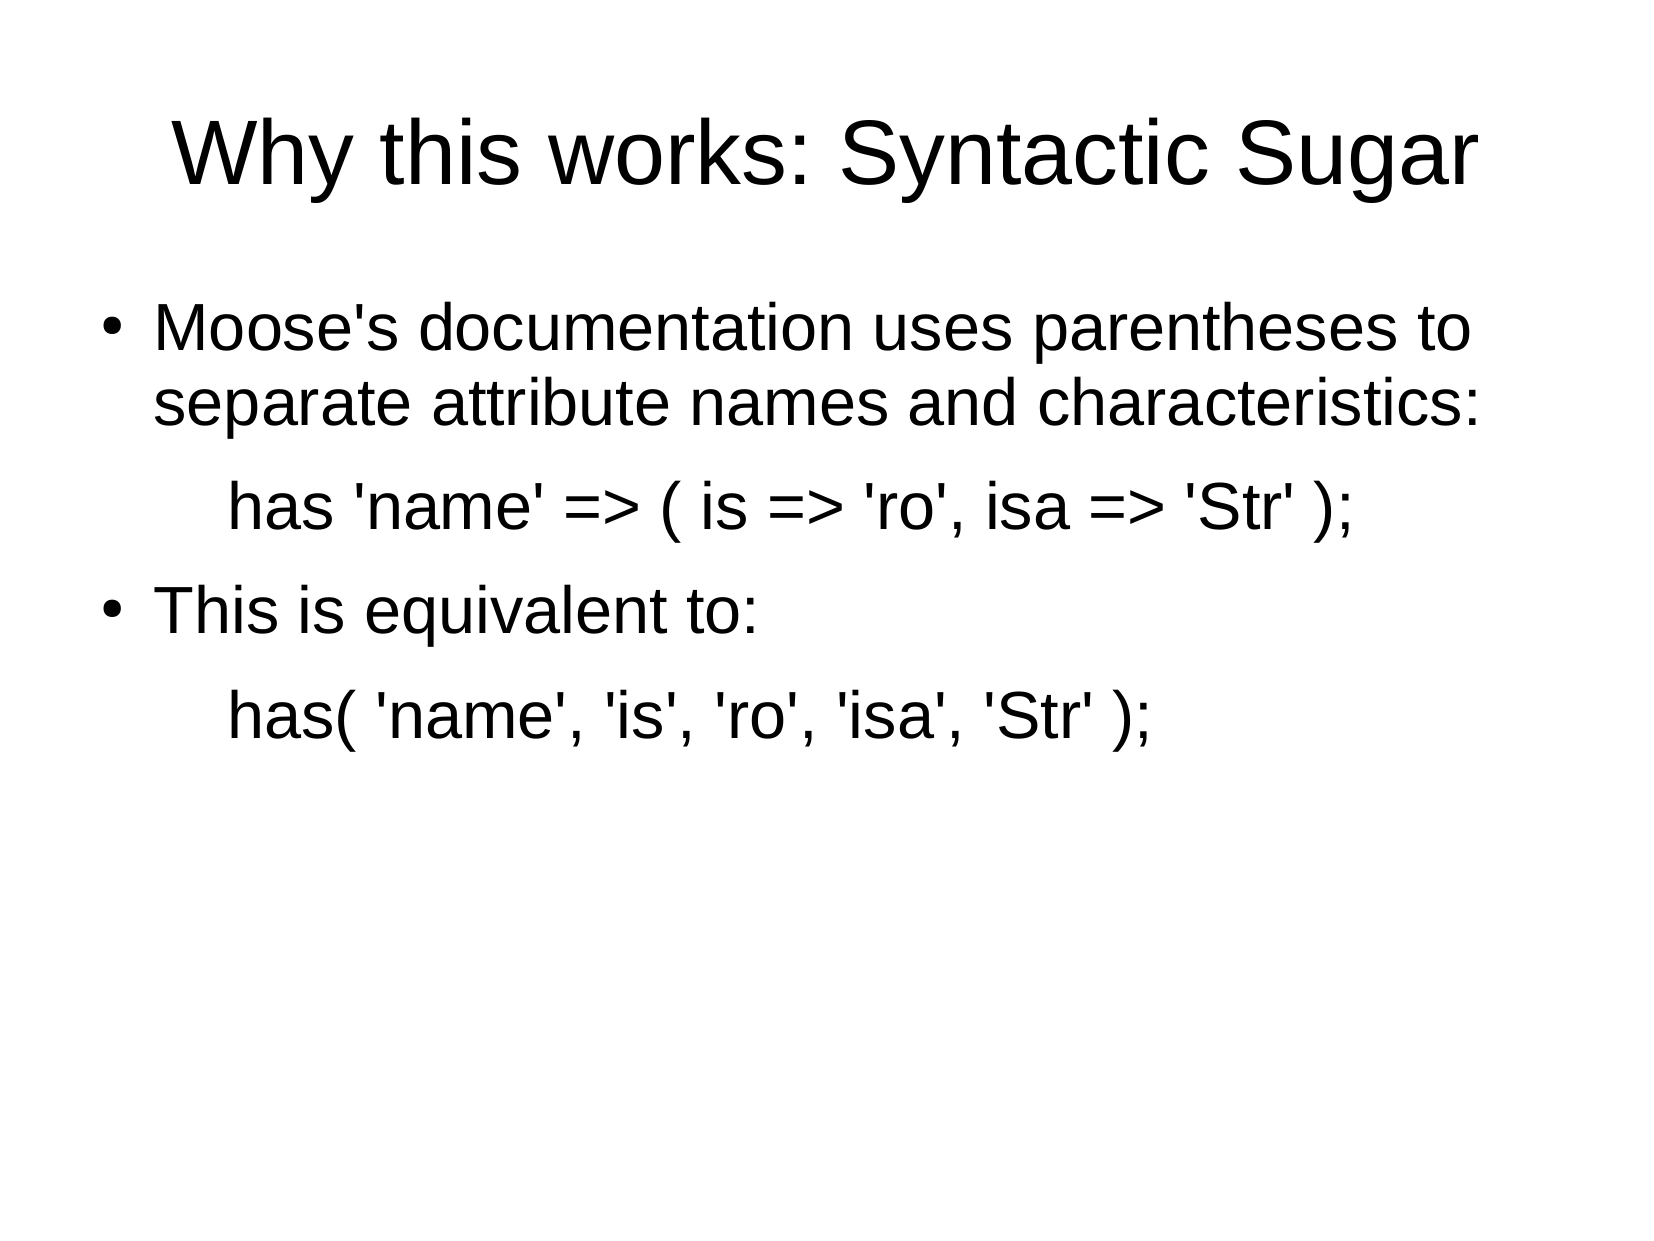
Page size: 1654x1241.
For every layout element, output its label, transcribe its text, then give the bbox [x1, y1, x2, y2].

title Why this works: Syntactic Sugar [82, 49, 1571, 257]
list Moose's documentation uses parentheses to separate attribute names and characteristics: has 'name' => ( is => 'ro', isa => 'Str' ); This is equivalent to: has( 'name', 'is', 'ro', 'isa', 'Str' ); [82, 290, 1571, 1010]
